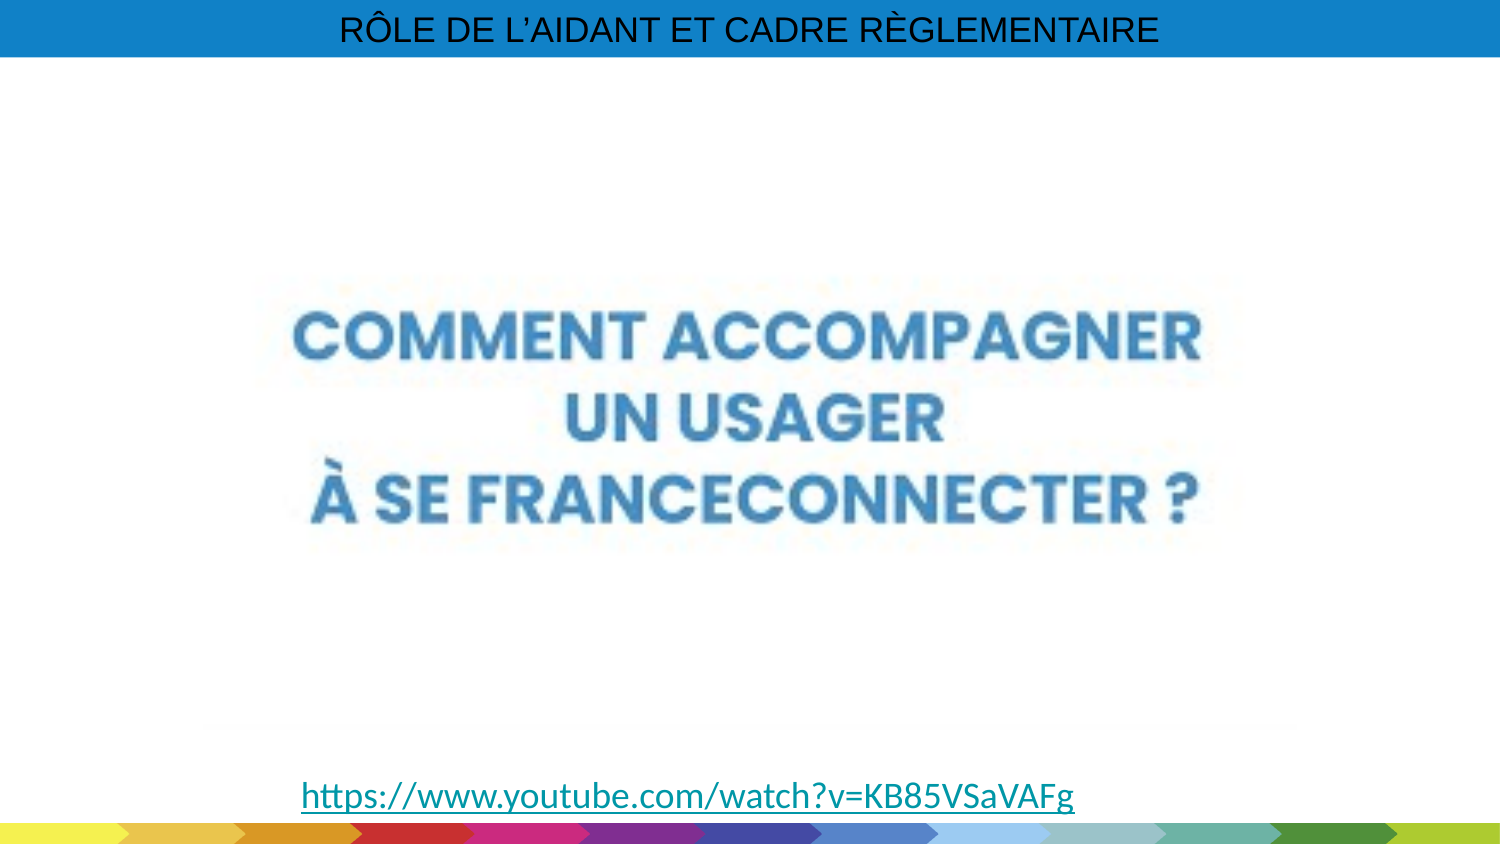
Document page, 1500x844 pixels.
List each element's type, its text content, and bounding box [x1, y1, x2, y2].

title RÔLE DE L’AIDANT ET CADRE RÈGLEMENTAIRE [0, 0, 1500, 58]
text_box https://www.youtube.com/watch?v=KB85VSaVAFg [285, 763, 1214, 825]
picture [203, 114, 1297, 730]
picture [0, 823, 1500, 844]
